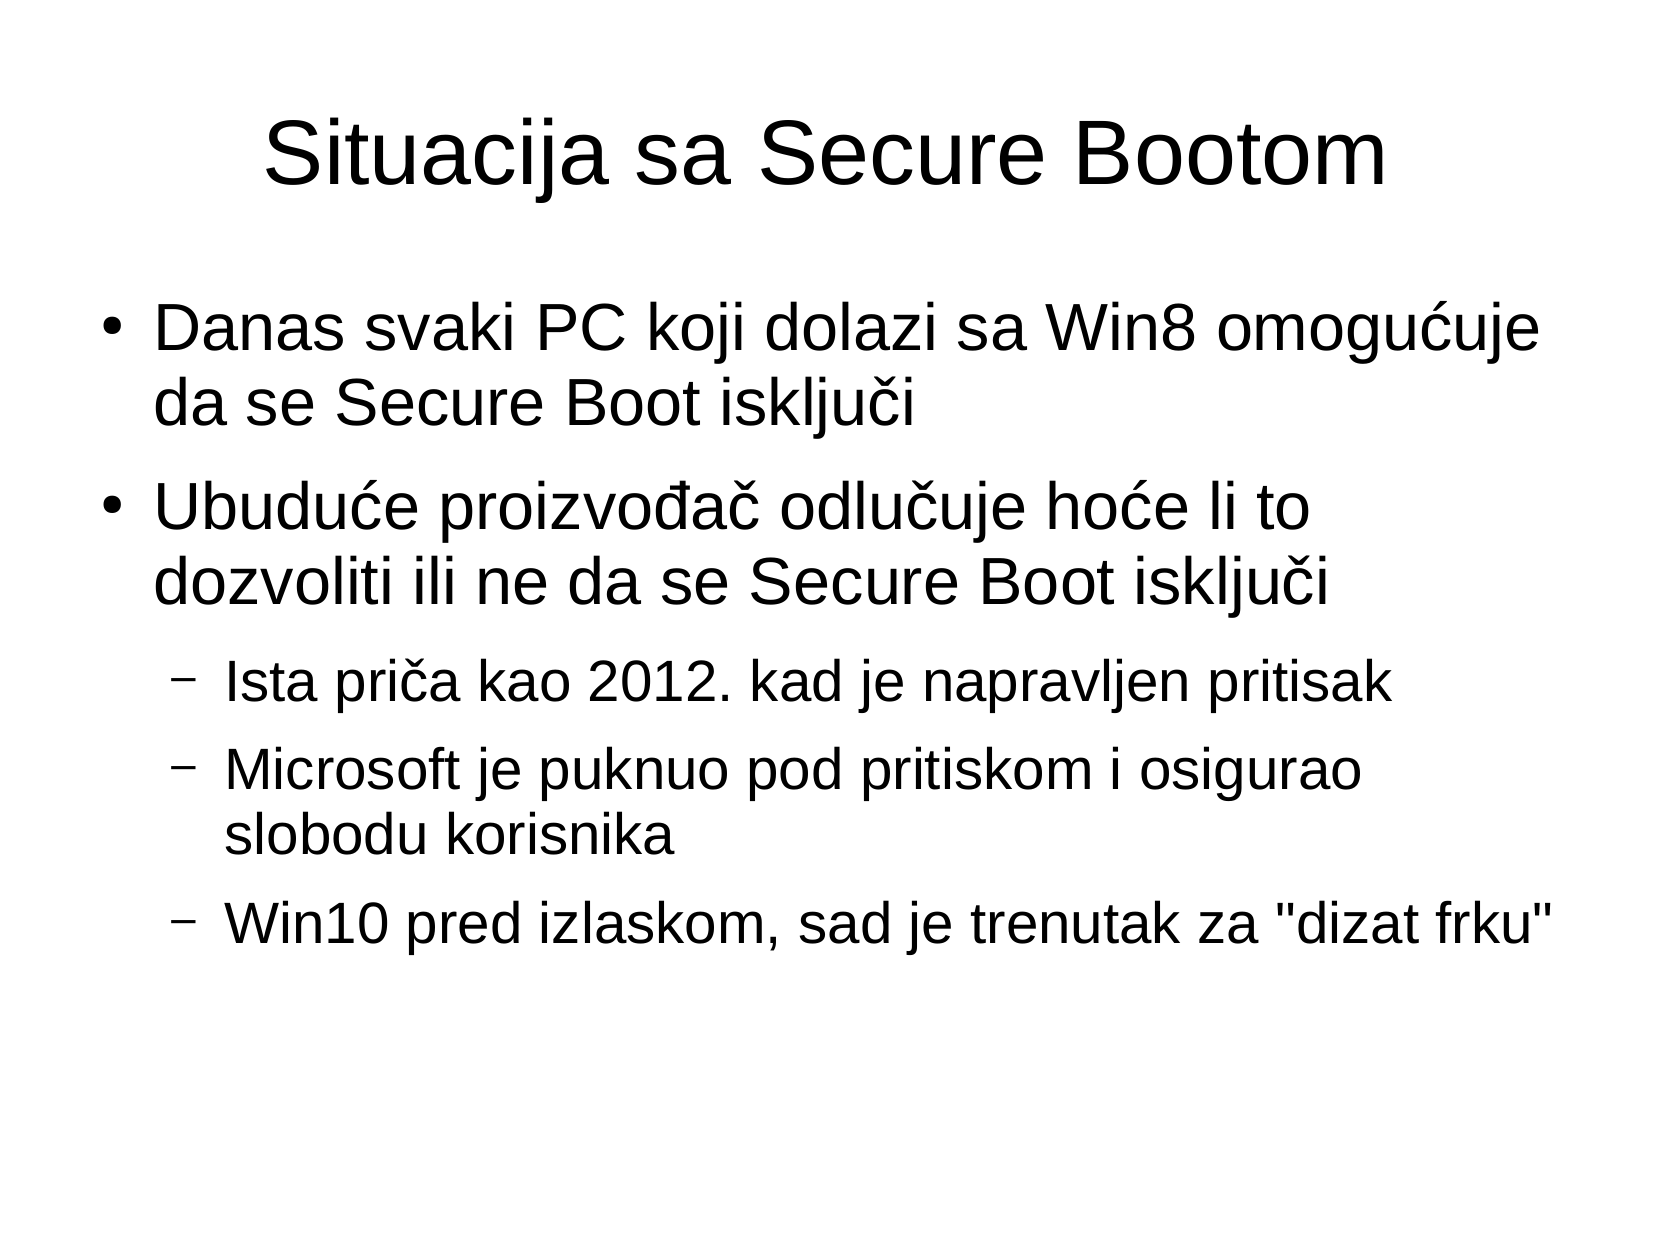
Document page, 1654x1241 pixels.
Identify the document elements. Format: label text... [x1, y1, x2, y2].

list Danas svaki PC koji dolazi sa Win8 omogućuje da se Secure Boot isključi Ubuduće proizvođač odlučuje hoće li to dozvoliti ili ne da se Secure Boot isključi Ista priča kao 2012. kad je napravljen pritisak Microsoft je puknuo pod pritiskom i osigurao slobodu korisnika Win10 pred izlaskom, sad je trenutak za "dizat frku" [82, 290, 1571, 1010]
title Situacija sa Secure Bootom [82, 49, 1571, 257]
